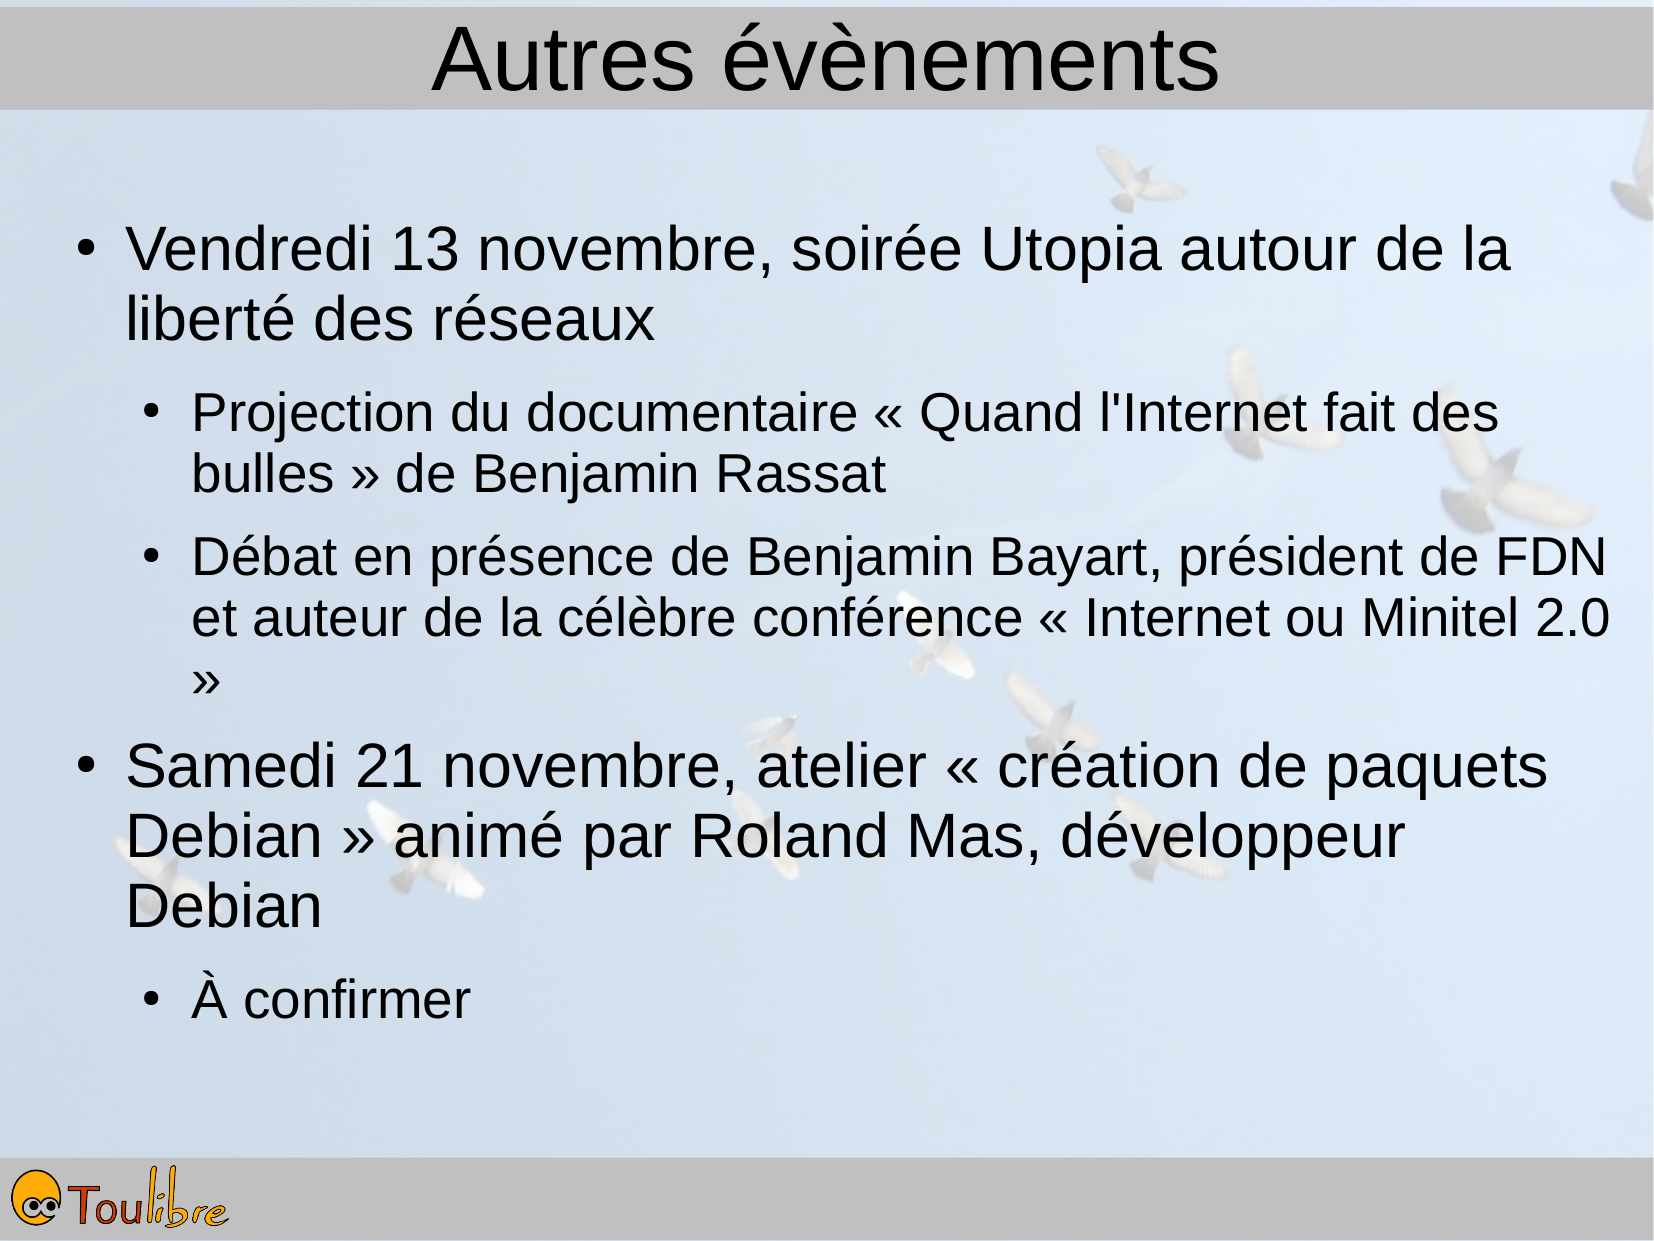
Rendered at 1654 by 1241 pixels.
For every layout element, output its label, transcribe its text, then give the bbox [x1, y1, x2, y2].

title Autres évènements [0, 7, 1654, 110]
list Vendredi 13 novembre, soirée Utopia autour de la liberté des réseaux Projection du documentaire « Quand l'Internet fait des bulles » de Benjamin Rassat Débat en présence de Benjamin Bayart, président de FDN et auteur de la célèbre conférence « Internet ou Minitel 2.0 » Samedi 21 novembre, atelier « création de paquets Debian » animé par Roland Mas, développeur Debian À confirmer [58, 213, 1616, 1033]
picture [11, 1165, 229, 1228]
